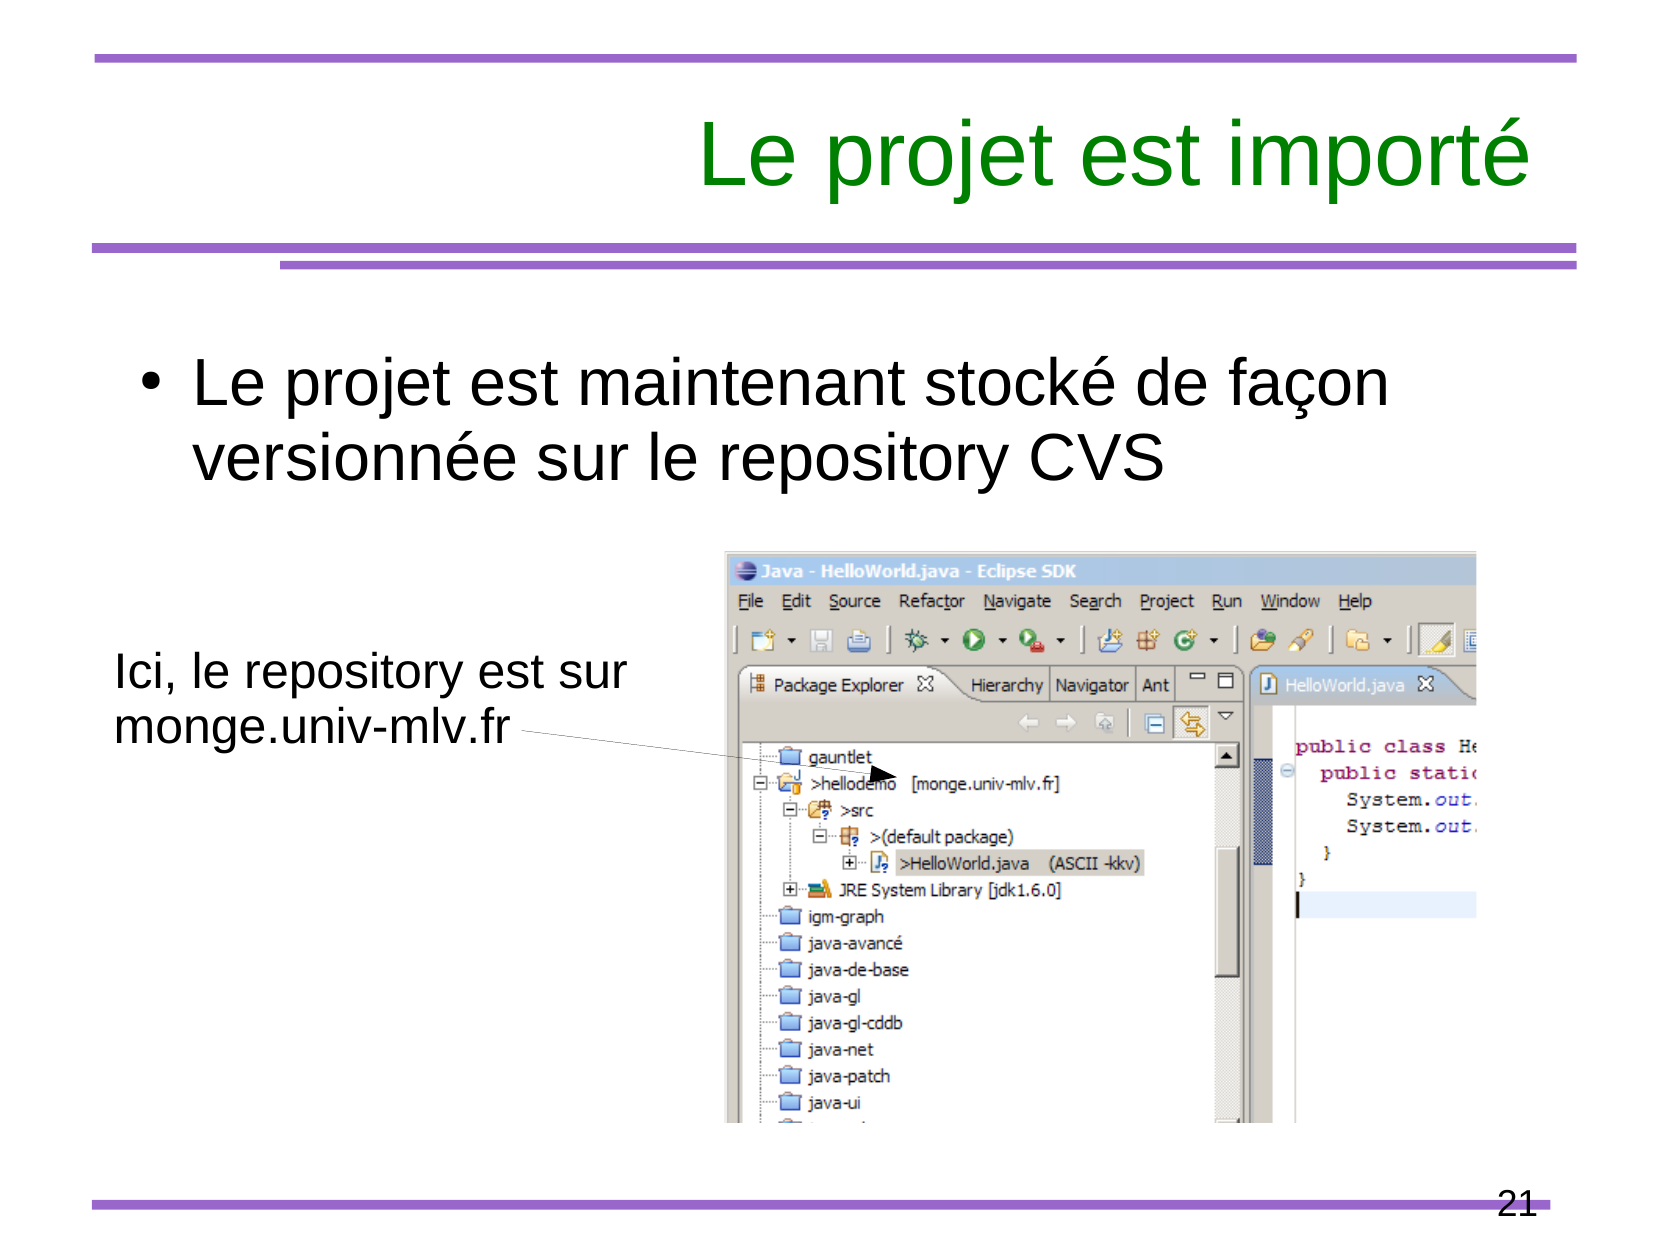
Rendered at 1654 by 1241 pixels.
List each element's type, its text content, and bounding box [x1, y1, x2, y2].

title Le projet est importé [121, 49, 1534, 257]
picture [724, 551, 1477, 1123]
list Le projet est maintenant stocké de façon versionnée sur le repository CVS [121, 344, 1534, 520]
text_box Ici, le repository est sur monge.univ-mlv.fr [113, 642, 690, 755]
